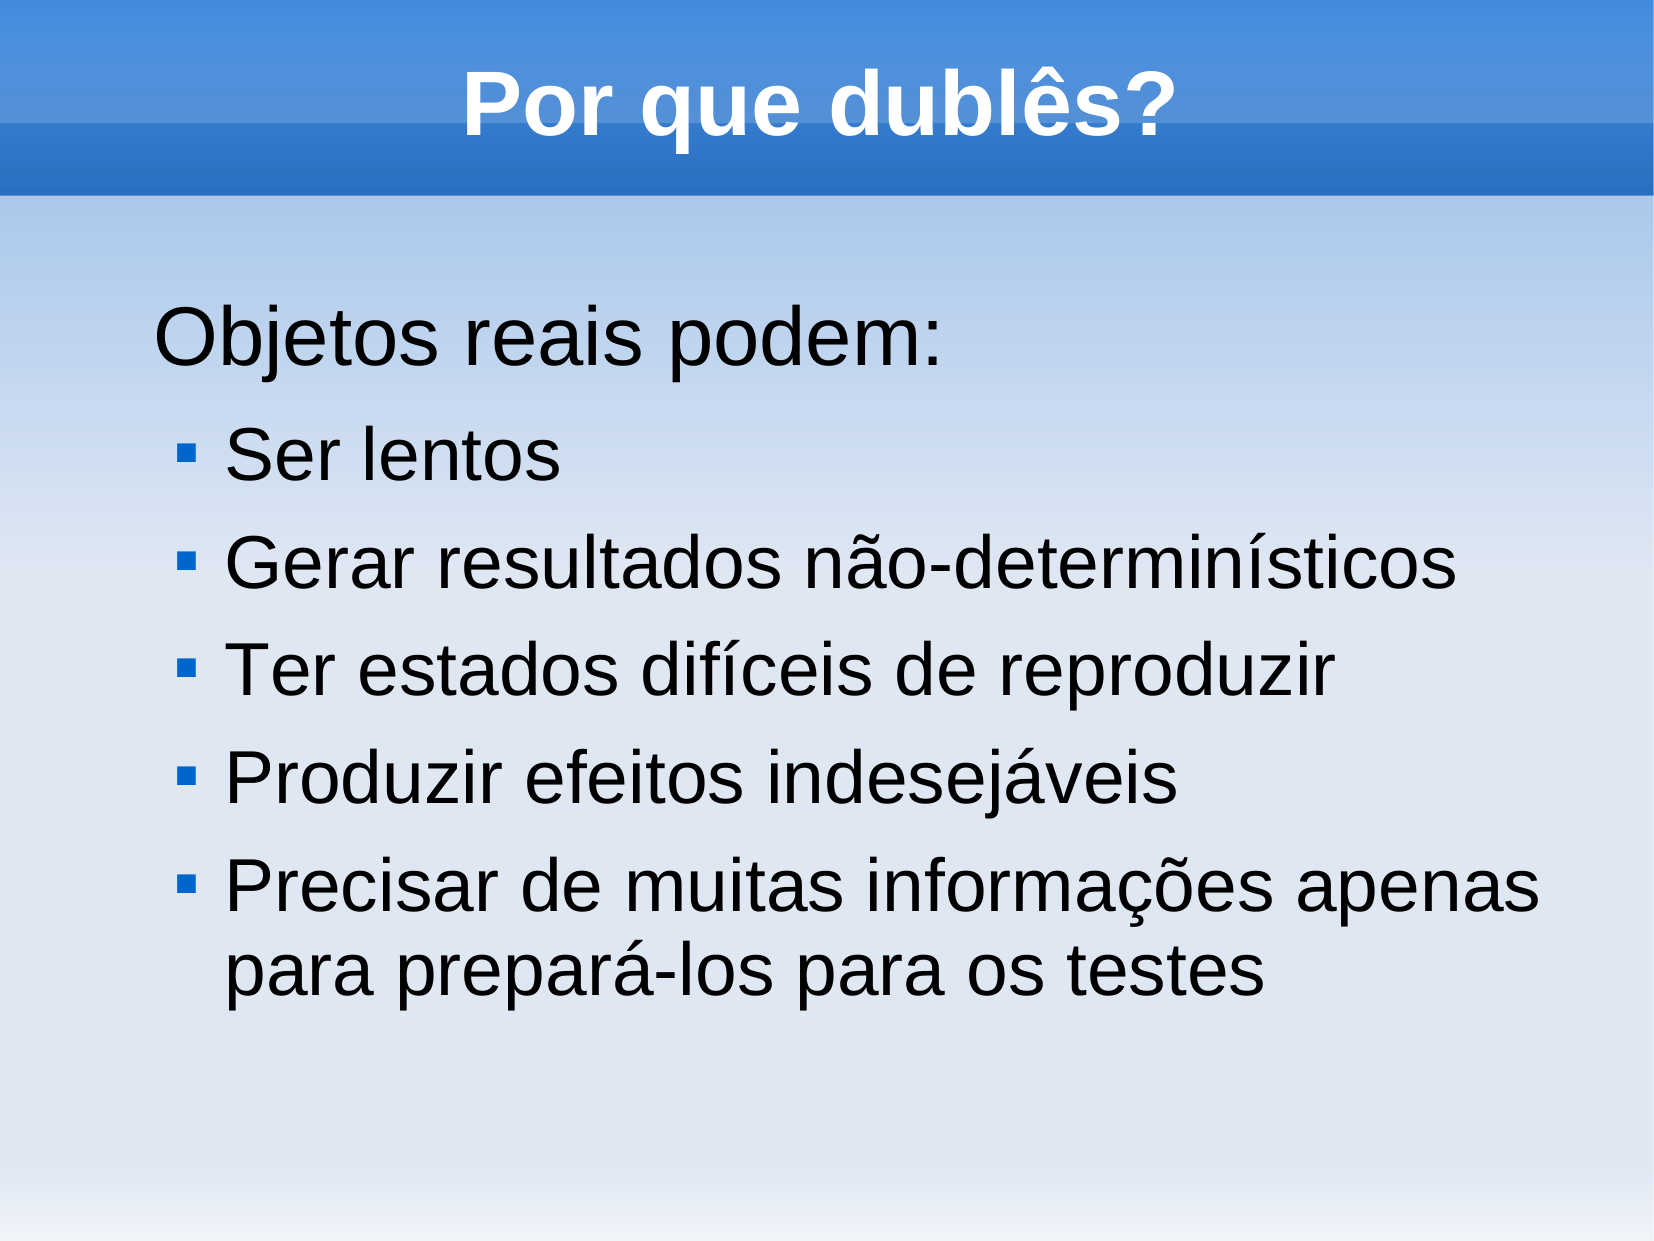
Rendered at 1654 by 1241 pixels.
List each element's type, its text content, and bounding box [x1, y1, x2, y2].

title Por que dublês? [76, 0, 1565, 208]
picture [0, 0, 1654, 1241]
list Objetos reais podem: Ser lentos Gerar resultados não-determinísticos Ter estados difíceis de reproduzir Produzir efeitos indesejáveis Precisar de muitas informações apenas para prepará-los para os testes [82, 290, 1571, 1119]
